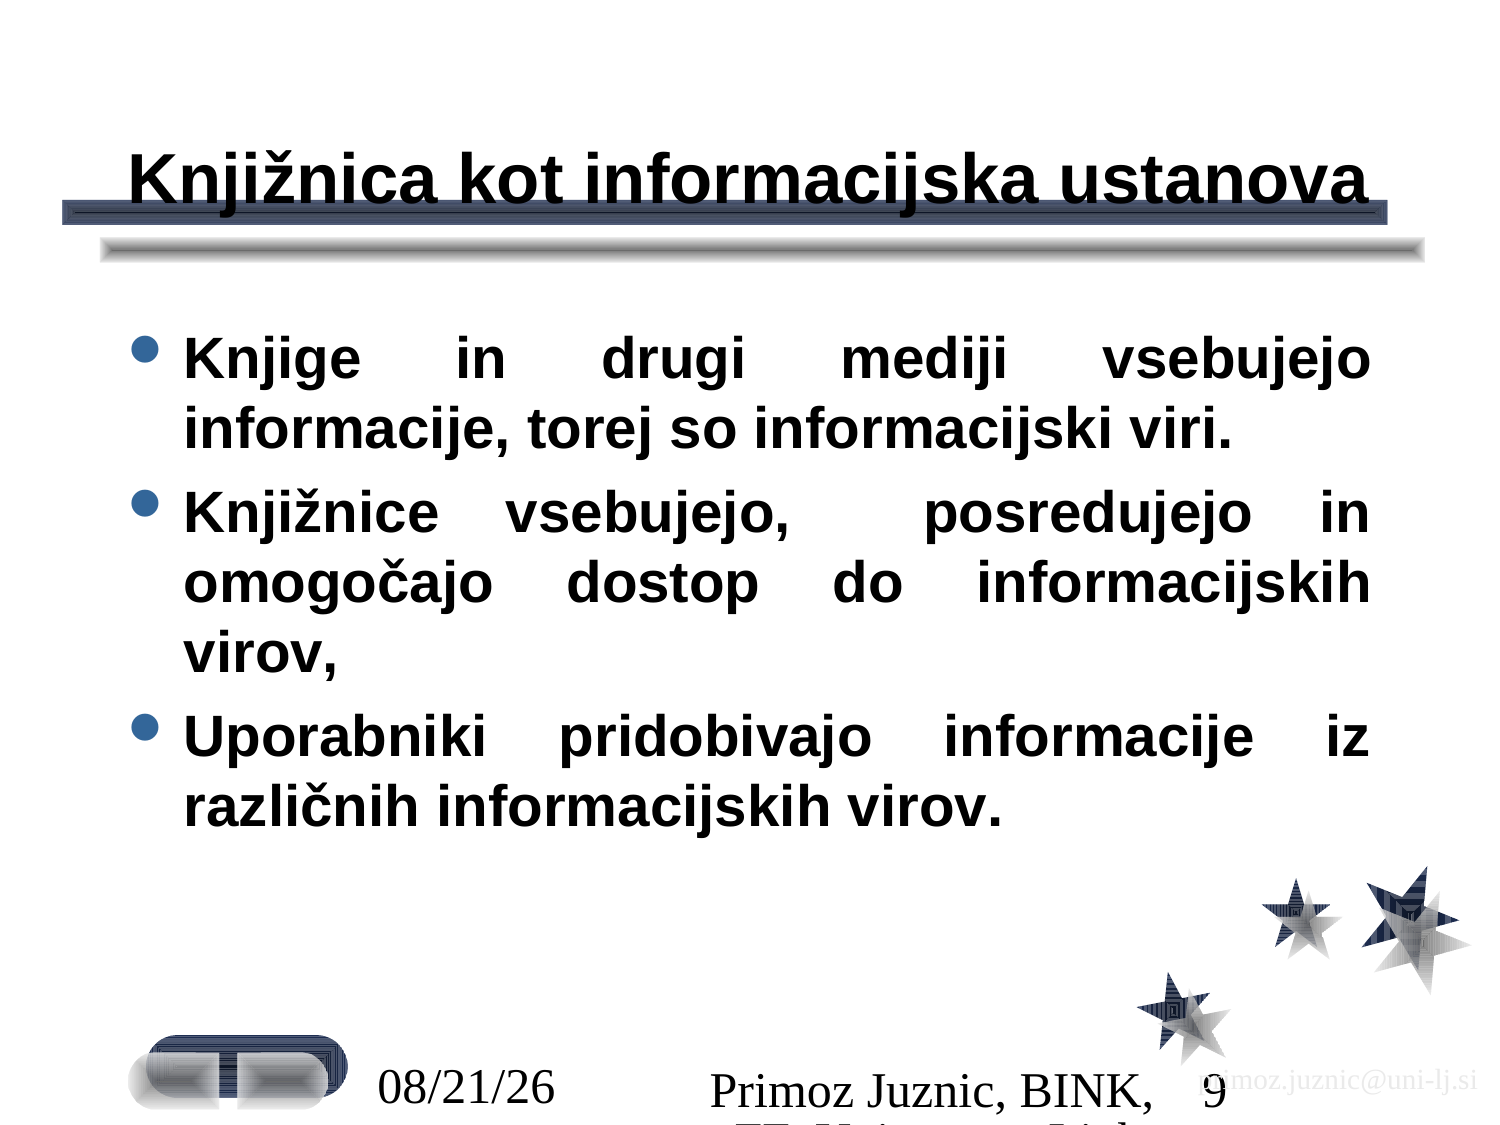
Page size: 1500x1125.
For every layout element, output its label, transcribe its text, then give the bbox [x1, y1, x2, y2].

title Knjižnica kot informacijska ustanova [112, 37, 1388, 225]
list Knjige in drugi mediji vsebujejo informacije, torej so informacijski viri. Knjižnice vsebujejo, posredujejo in omogočajo dostop do informacijskih virov, Uporabniki pridobivajo informacije iz različnih informacijskih virov. [112, 312, 1388, 988]
